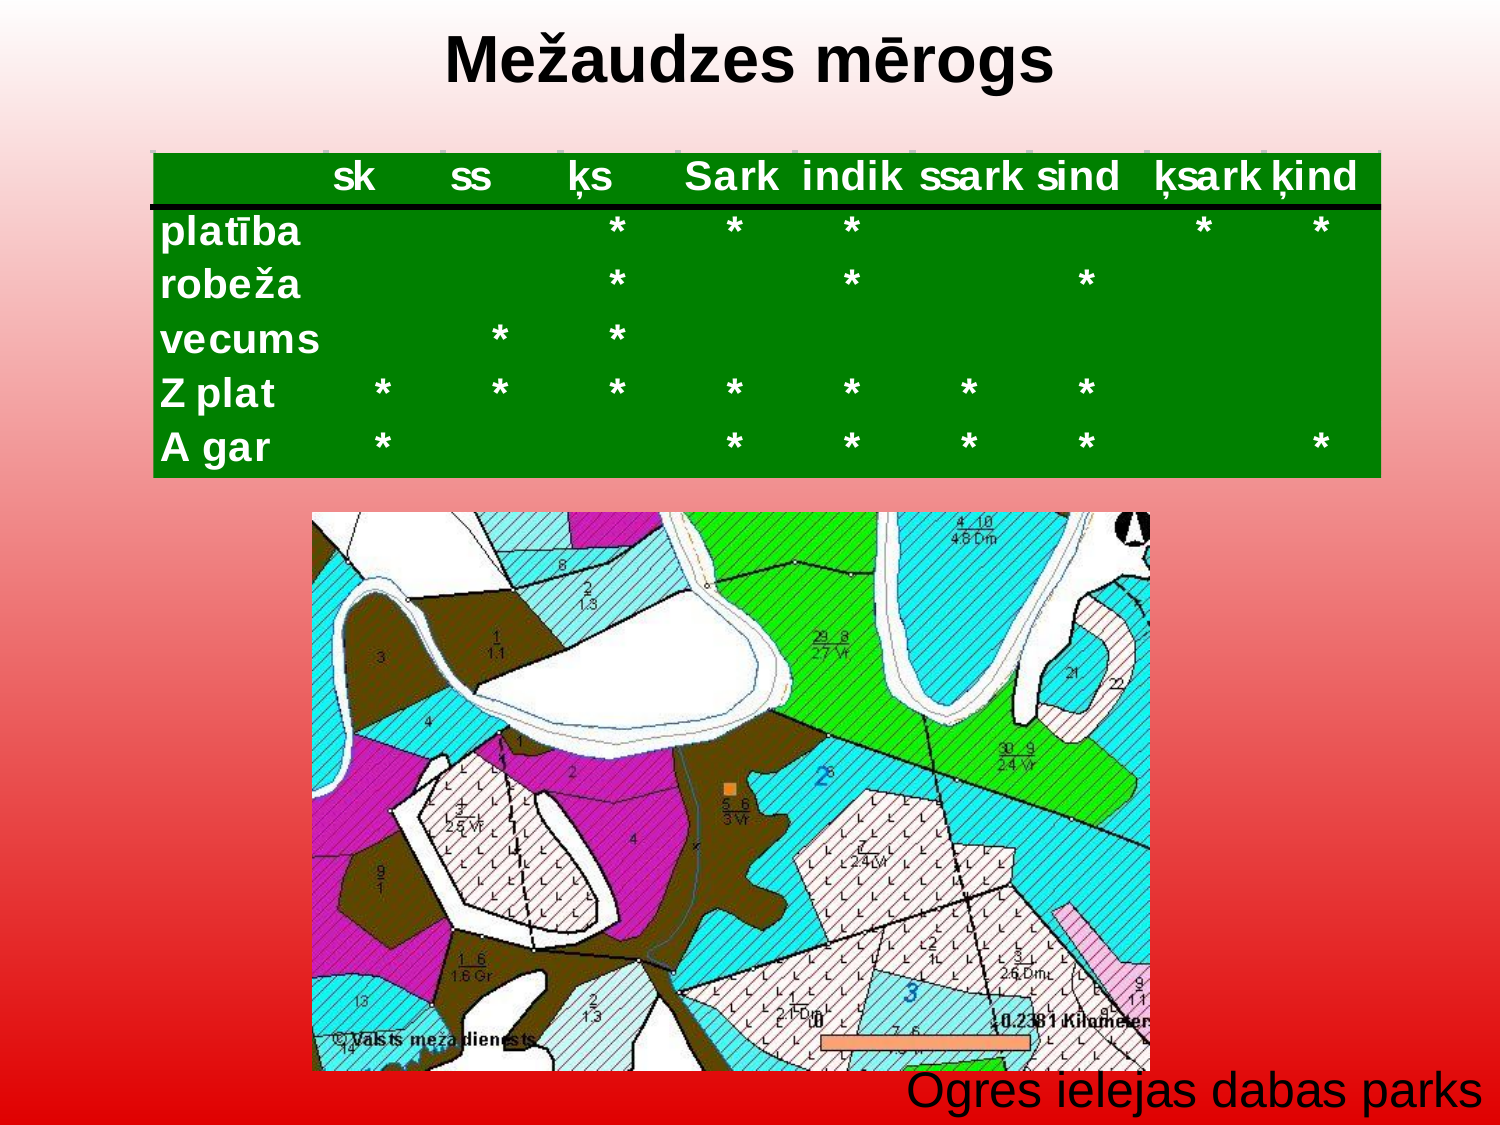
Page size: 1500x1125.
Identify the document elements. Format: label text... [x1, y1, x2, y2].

title Mežaudzes mērogs [112, 0, 1388, 113]
picture [150, 149, 1388, 487]
picture [312, 512, 1150, 1071]
text_box Ogres ielejas dabas parks [891, 1049, 1500, 1125]
